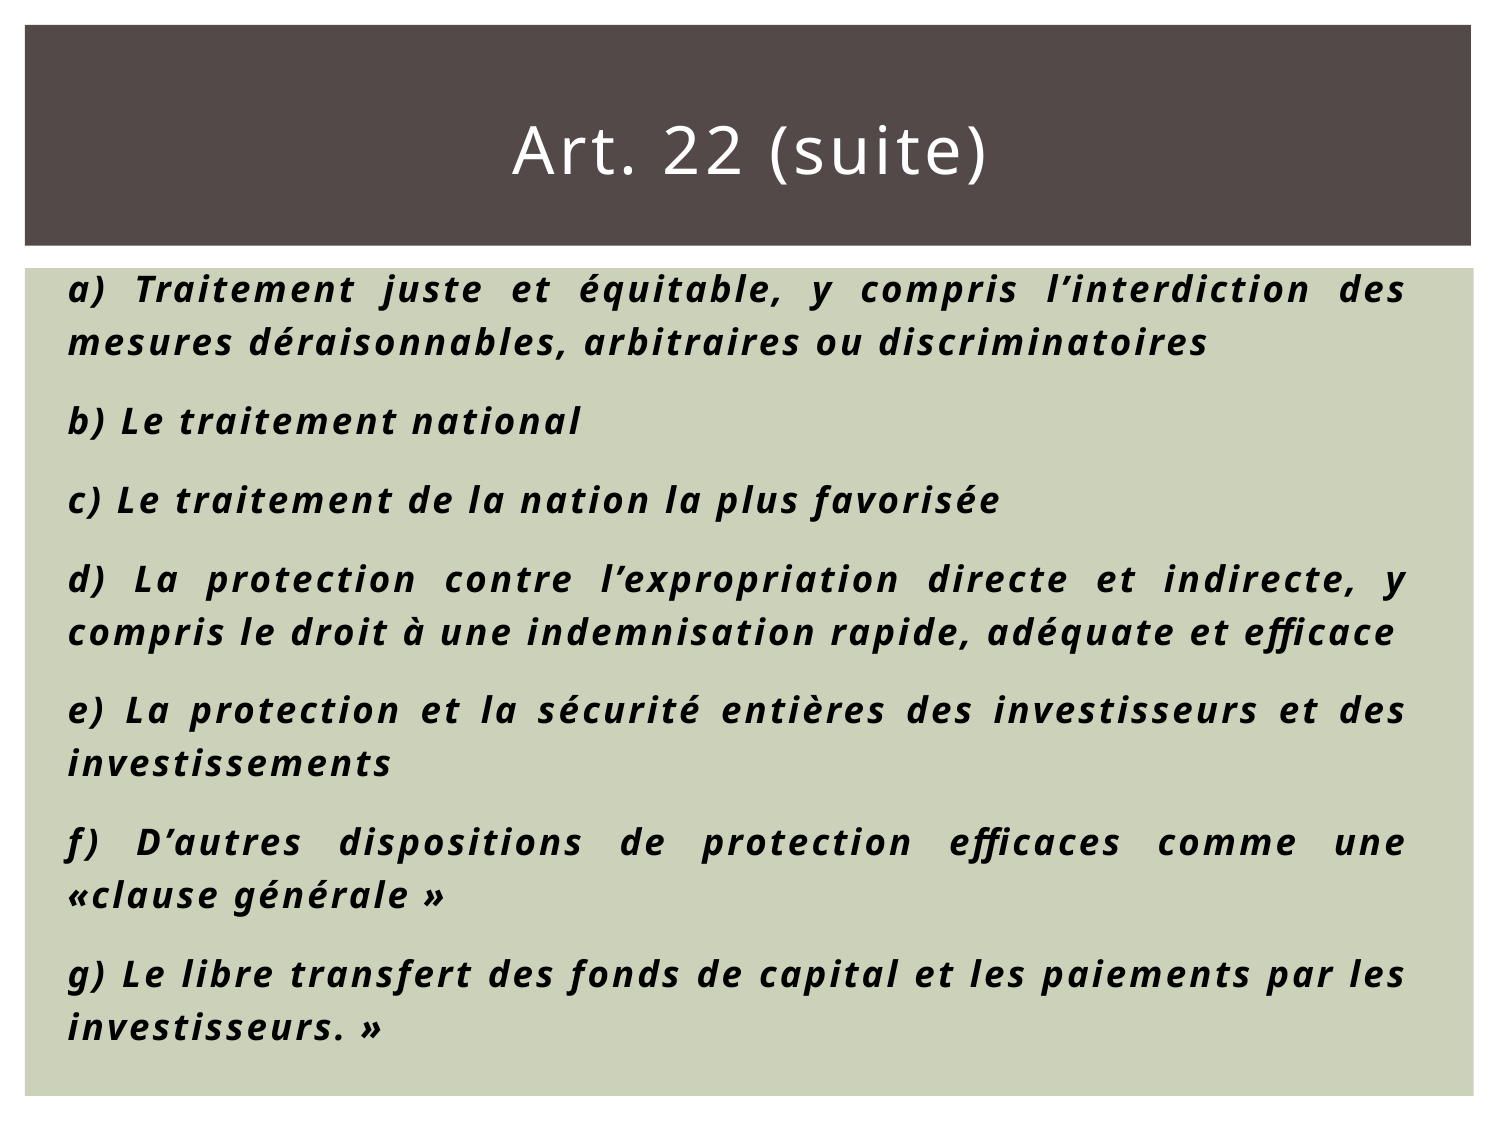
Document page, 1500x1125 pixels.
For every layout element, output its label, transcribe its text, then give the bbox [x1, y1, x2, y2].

list a) Traitement juste et équitable, y compris l’interdiction des mesures déraisonnables, arbitraires ou discriminatoires b) Le traitement national c) Le traitement de la nation la plus favorisée d) La protection contre l’expropriation directe et indirecte, y compris le droit à une indemnisation rapide, adéquate et efficace e) La protection et la sécurité entières des investisseurs et des investissements f) D’autres dispositions de protection efficaces comme une «clause générale » g) Le libre transfert des fonds de capital et les paiements par les investisseurs. » [52, 249, 1425, 1064]
title Art. 22 (suite) [75, 45, 1425, 250]
